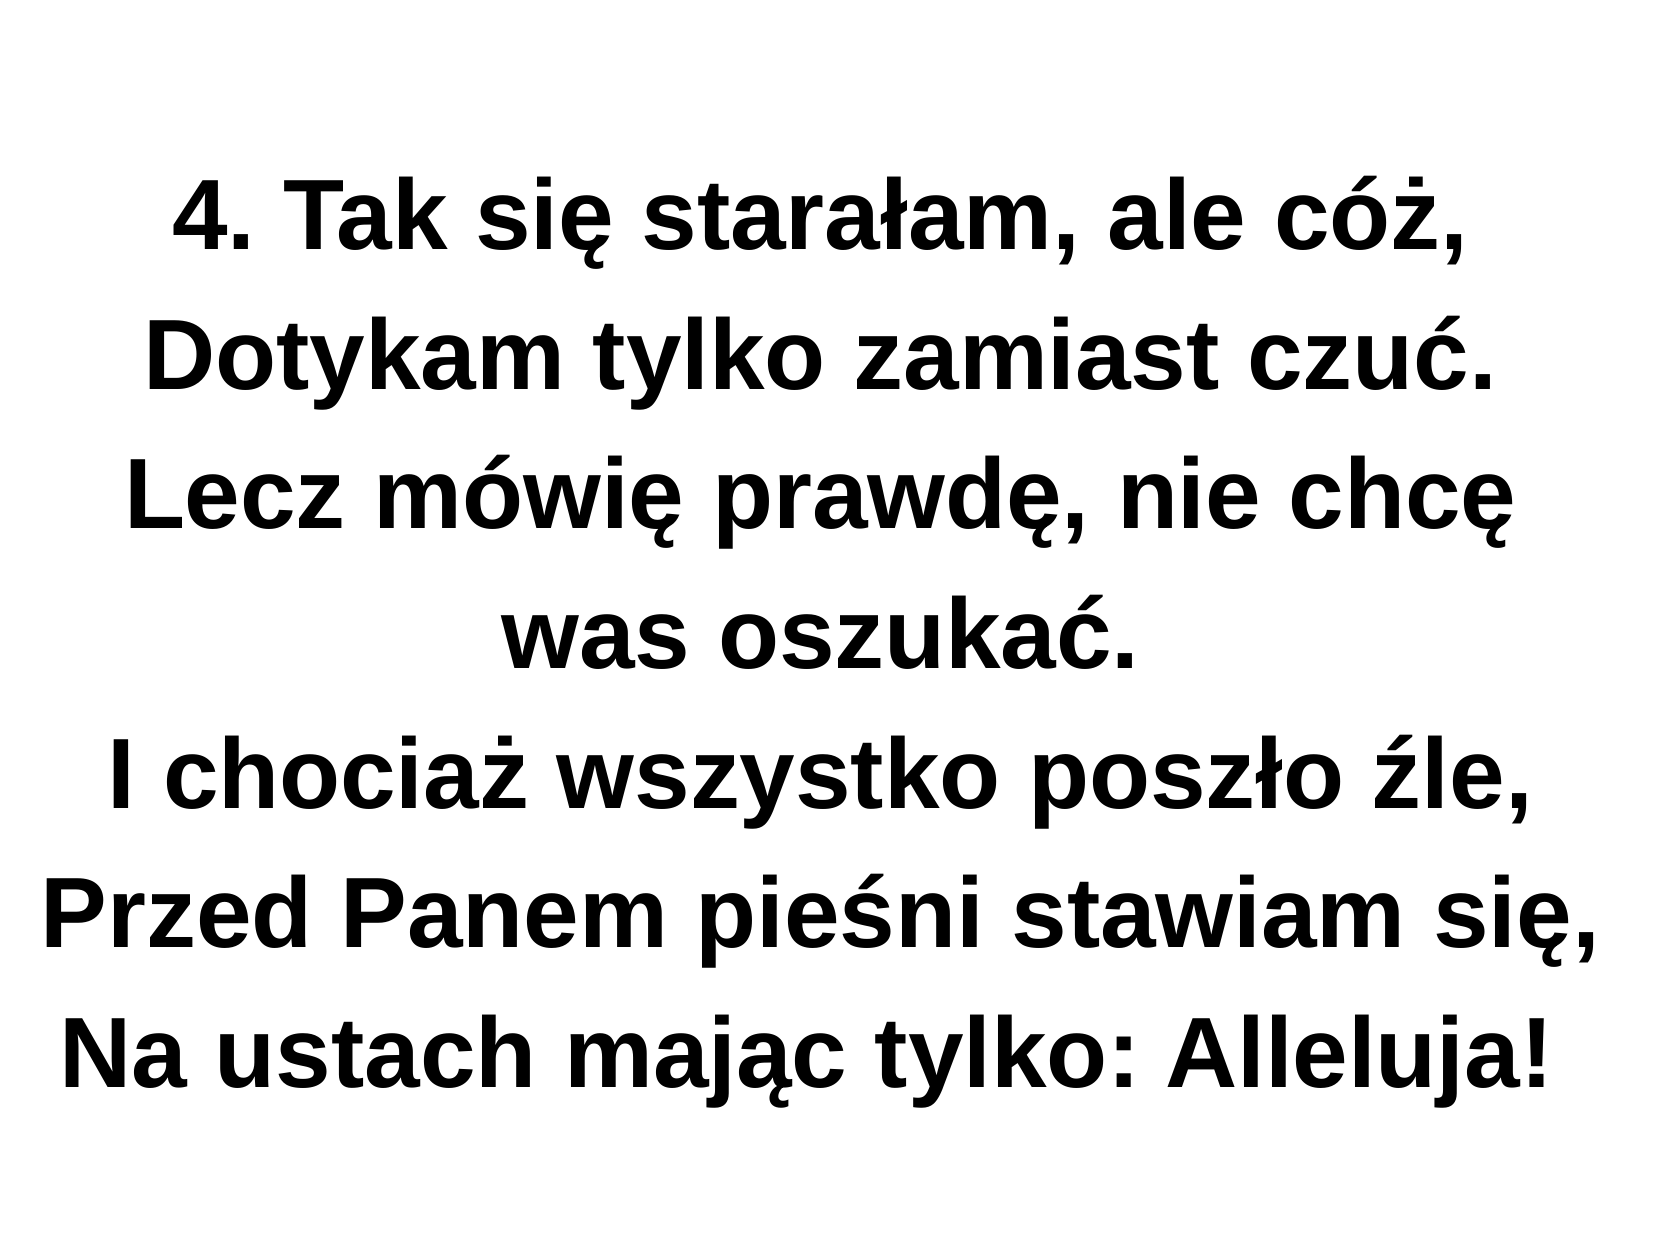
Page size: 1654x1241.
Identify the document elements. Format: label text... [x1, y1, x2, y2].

subtitle 4. Tak się starałam, ale cóż, Dotykam tylko zamiast czuć. Lecz mówię prawdę, nie chcę was oszukać. I chociaż wszystko poszło źle, Przed Panem pieśni stawiam się, Na ustach mając tylko: Alleluja! [0, 0, 1642, 1241]
